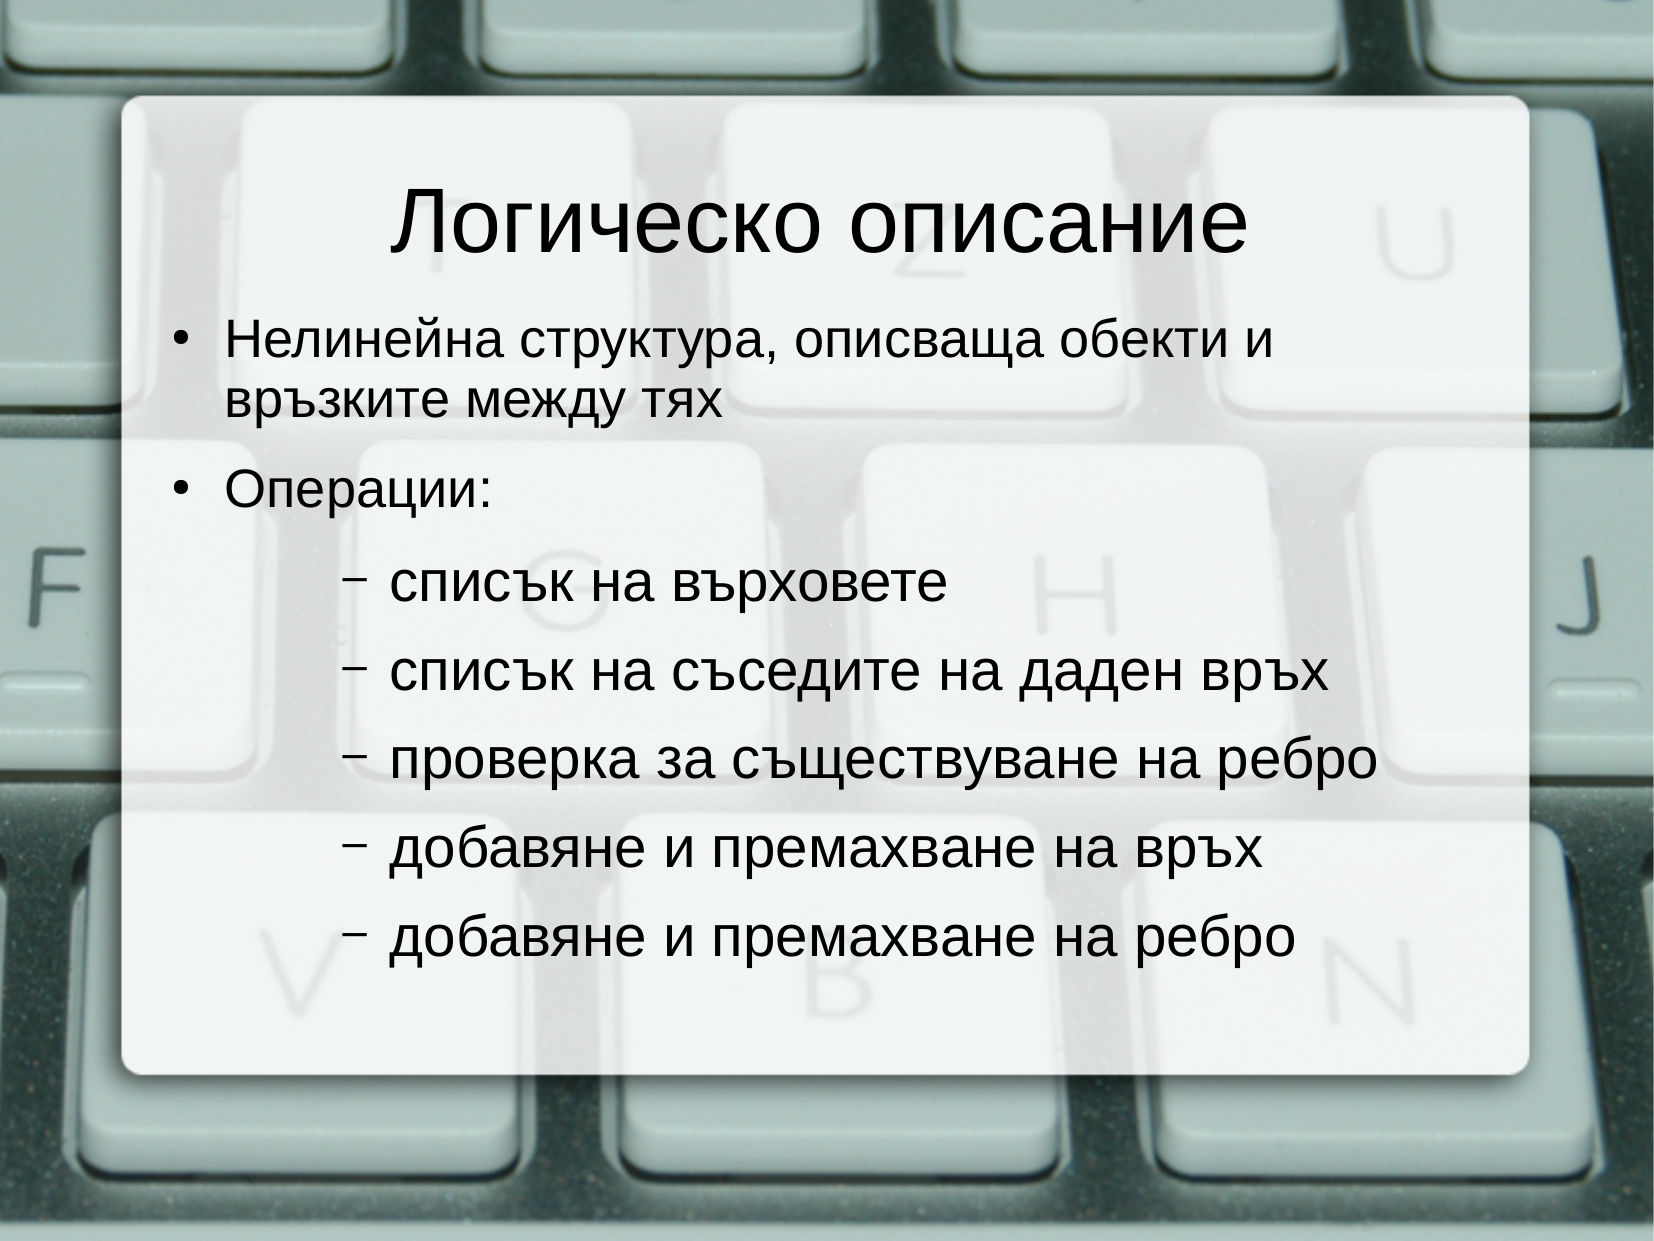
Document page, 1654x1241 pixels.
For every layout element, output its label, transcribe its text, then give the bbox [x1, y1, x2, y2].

title Логическо описание [135, 117, 1506, 325]
picture [0, 0, 1654, 1241]
list Нелинейна структура, описваща обекти и връзките между тях Операции: списък на върховете списък на съседите на даден връх проверка за съществуване на ребро добавяне и премахване на връх добавяне и премахване на ребро [153, 308, 1512, 1028]
